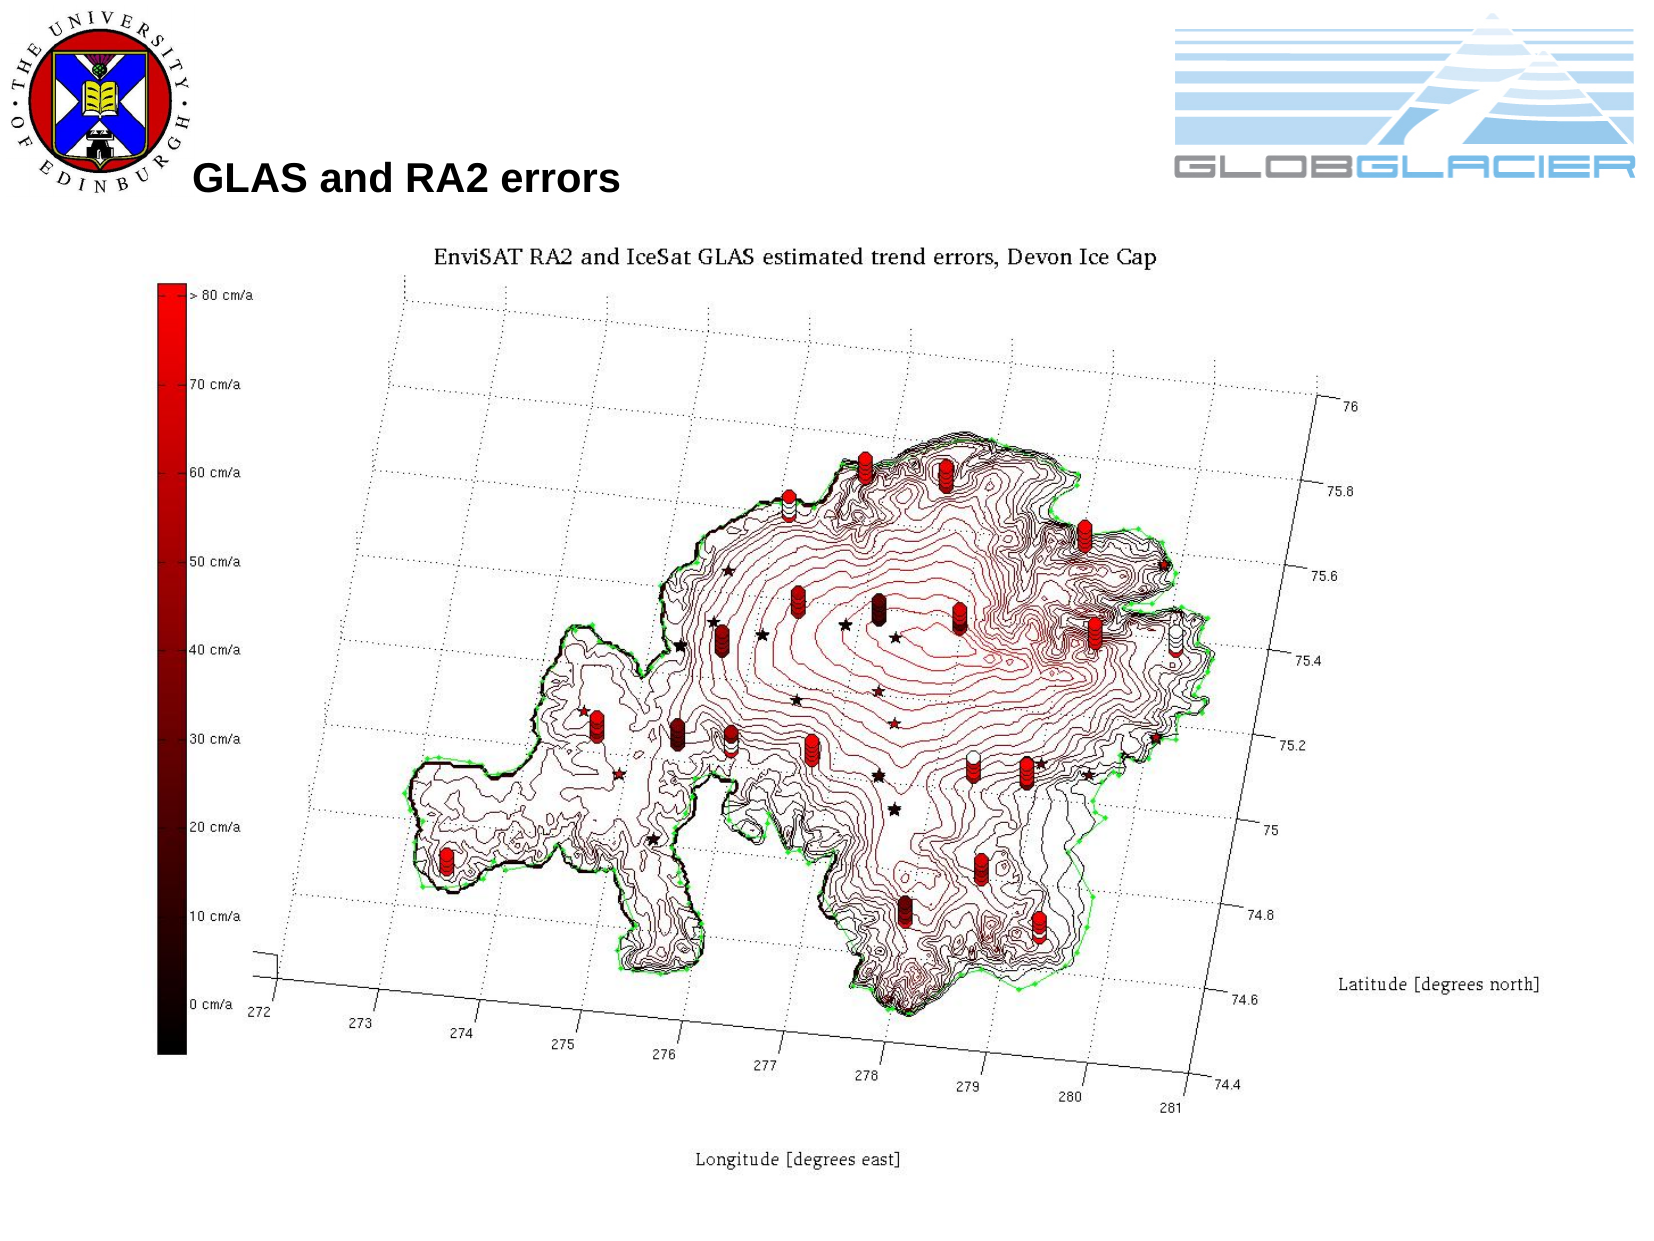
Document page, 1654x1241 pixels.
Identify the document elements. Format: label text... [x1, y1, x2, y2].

text_box GLAS and RA2 errors [177, 147, 637, 226]
picture [1139, 0, 1654, 188]
picture [6, 5, 195, 197]
picture [88, 203, 1544, 1182]
